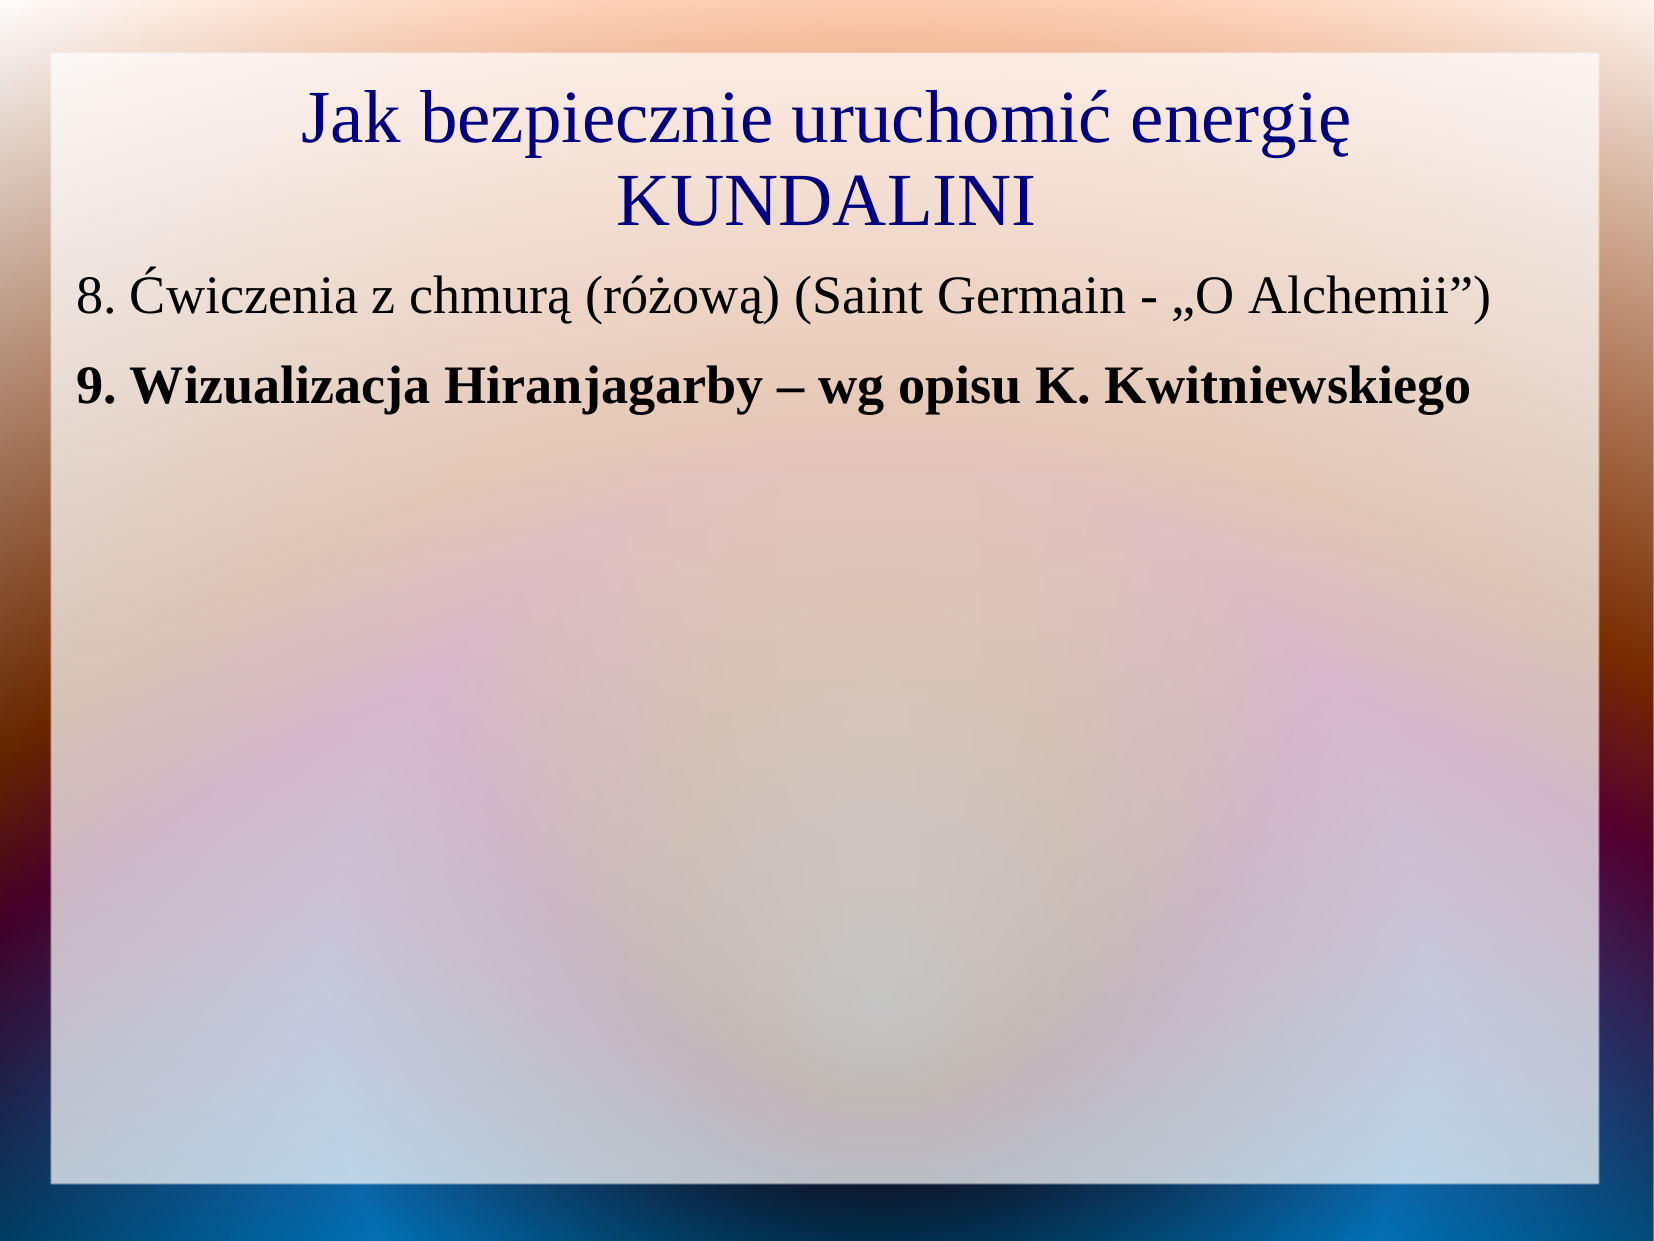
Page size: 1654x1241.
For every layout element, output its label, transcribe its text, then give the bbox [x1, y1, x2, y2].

picture [0, 0, 1654, 1241]
list Ćwiczenia z chmurą (różową) (Saint Germain - „O Alchemii”) Wizualizacja Hiranjagarby – wg opisu K. Kwitniewskiego [59, 265, 1595, 1182]
title Jak bezpiecznie uruchomić energię KUNDALINI [82, 55, 1571, 263]
